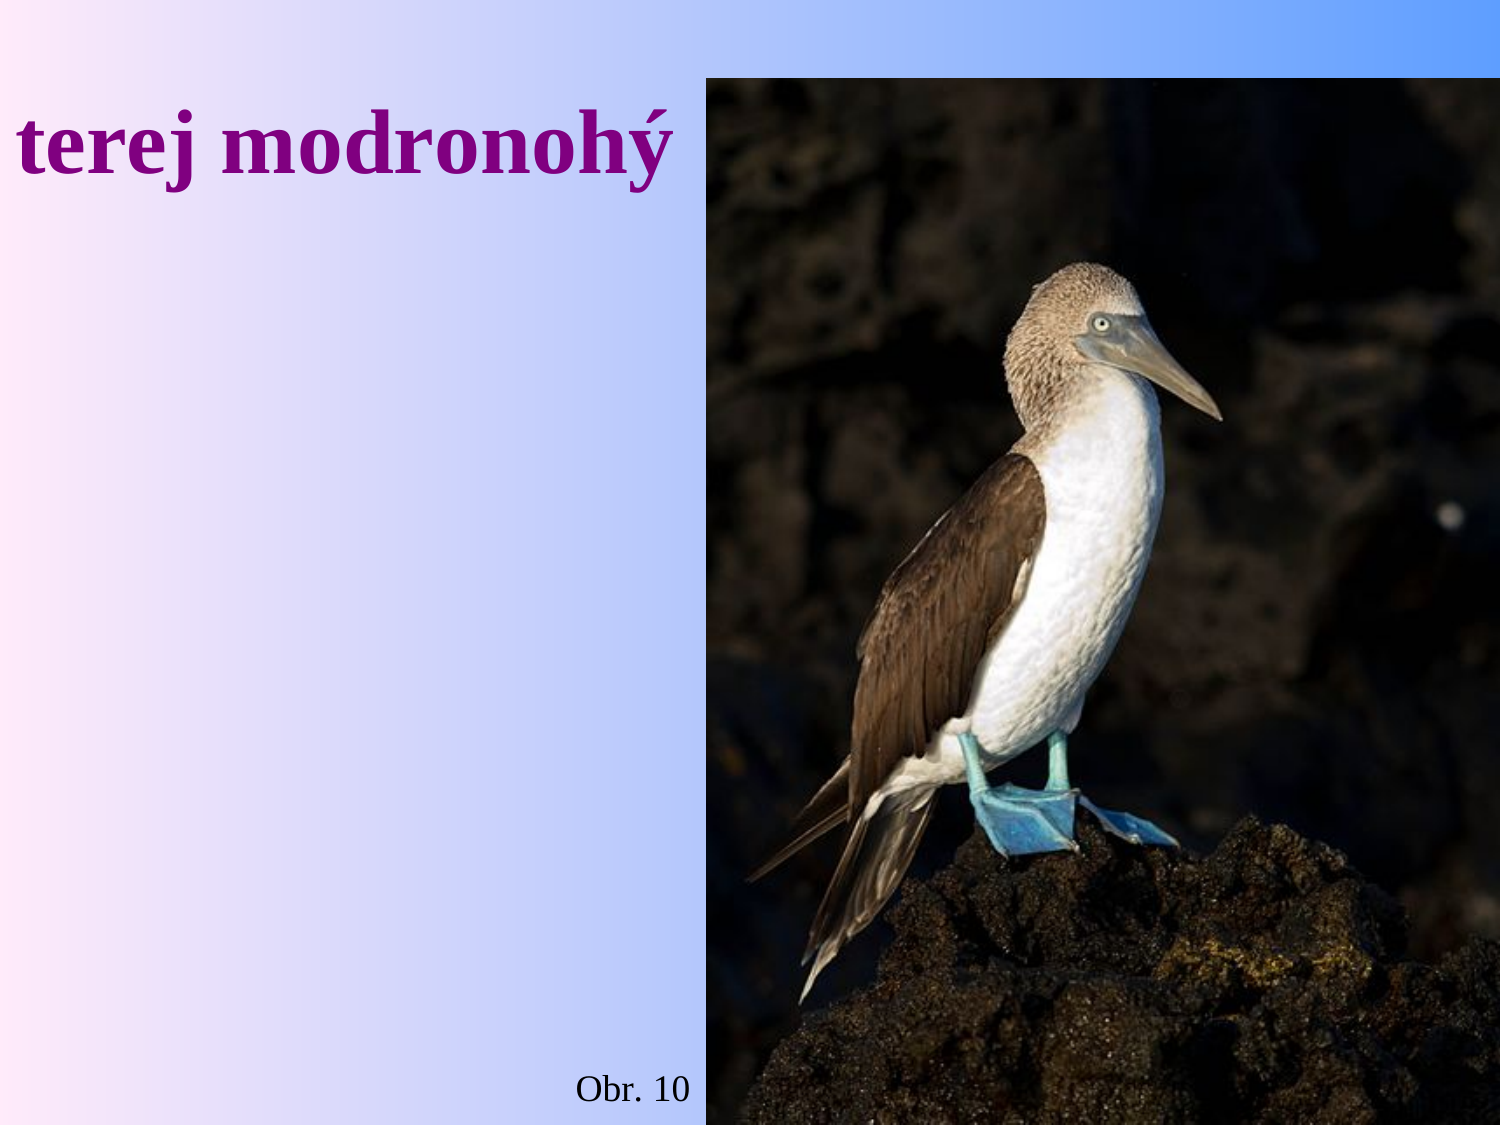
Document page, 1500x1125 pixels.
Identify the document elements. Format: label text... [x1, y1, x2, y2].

text_box Obr. 10 [560, 1056, 715, 1118]
picture [706, 78, 1500, 1125]
title terej modronohý [0, 42, 1351, 231]
